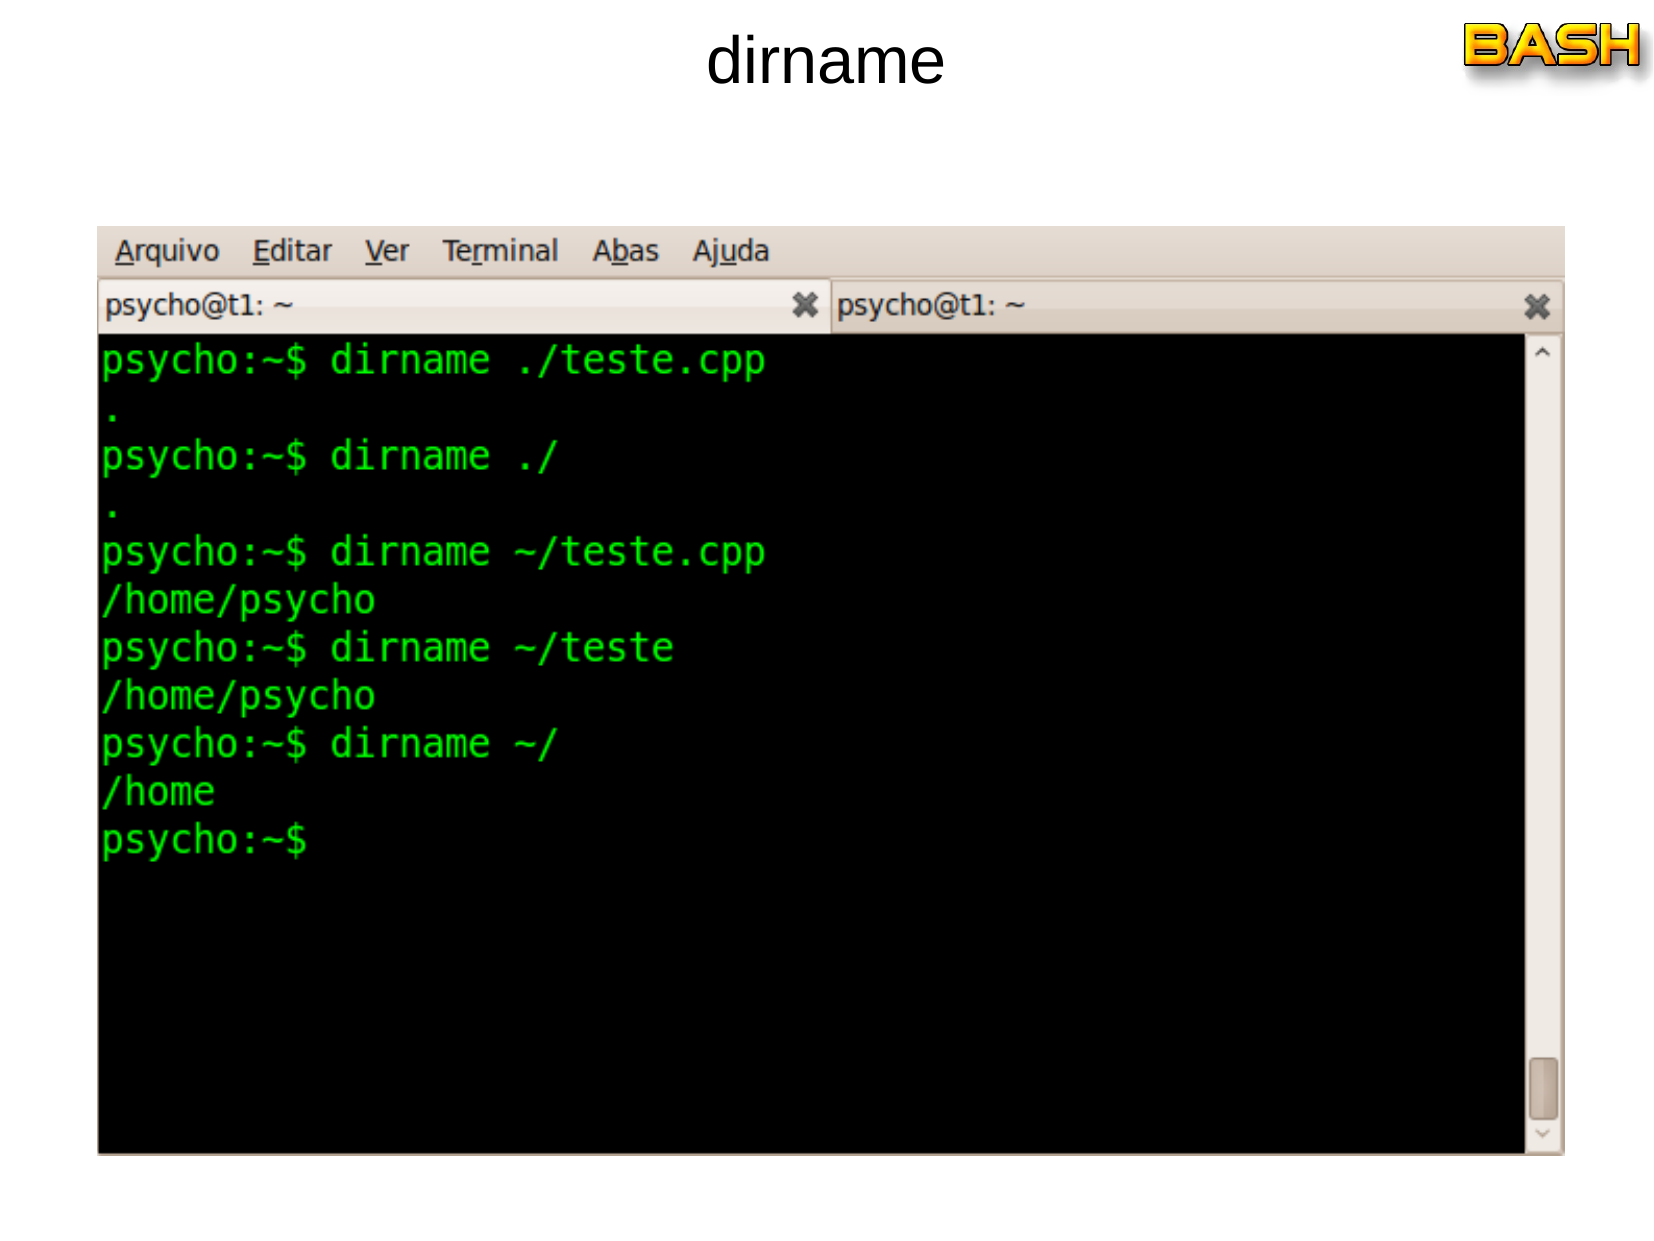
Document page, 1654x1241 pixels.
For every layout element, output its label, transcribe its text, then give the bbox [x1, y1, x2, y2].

picture [97, 226, 1565, 1156]
picture [1450, 0, 1654, 96]
title dirname [82, 22, 1571, 98]
